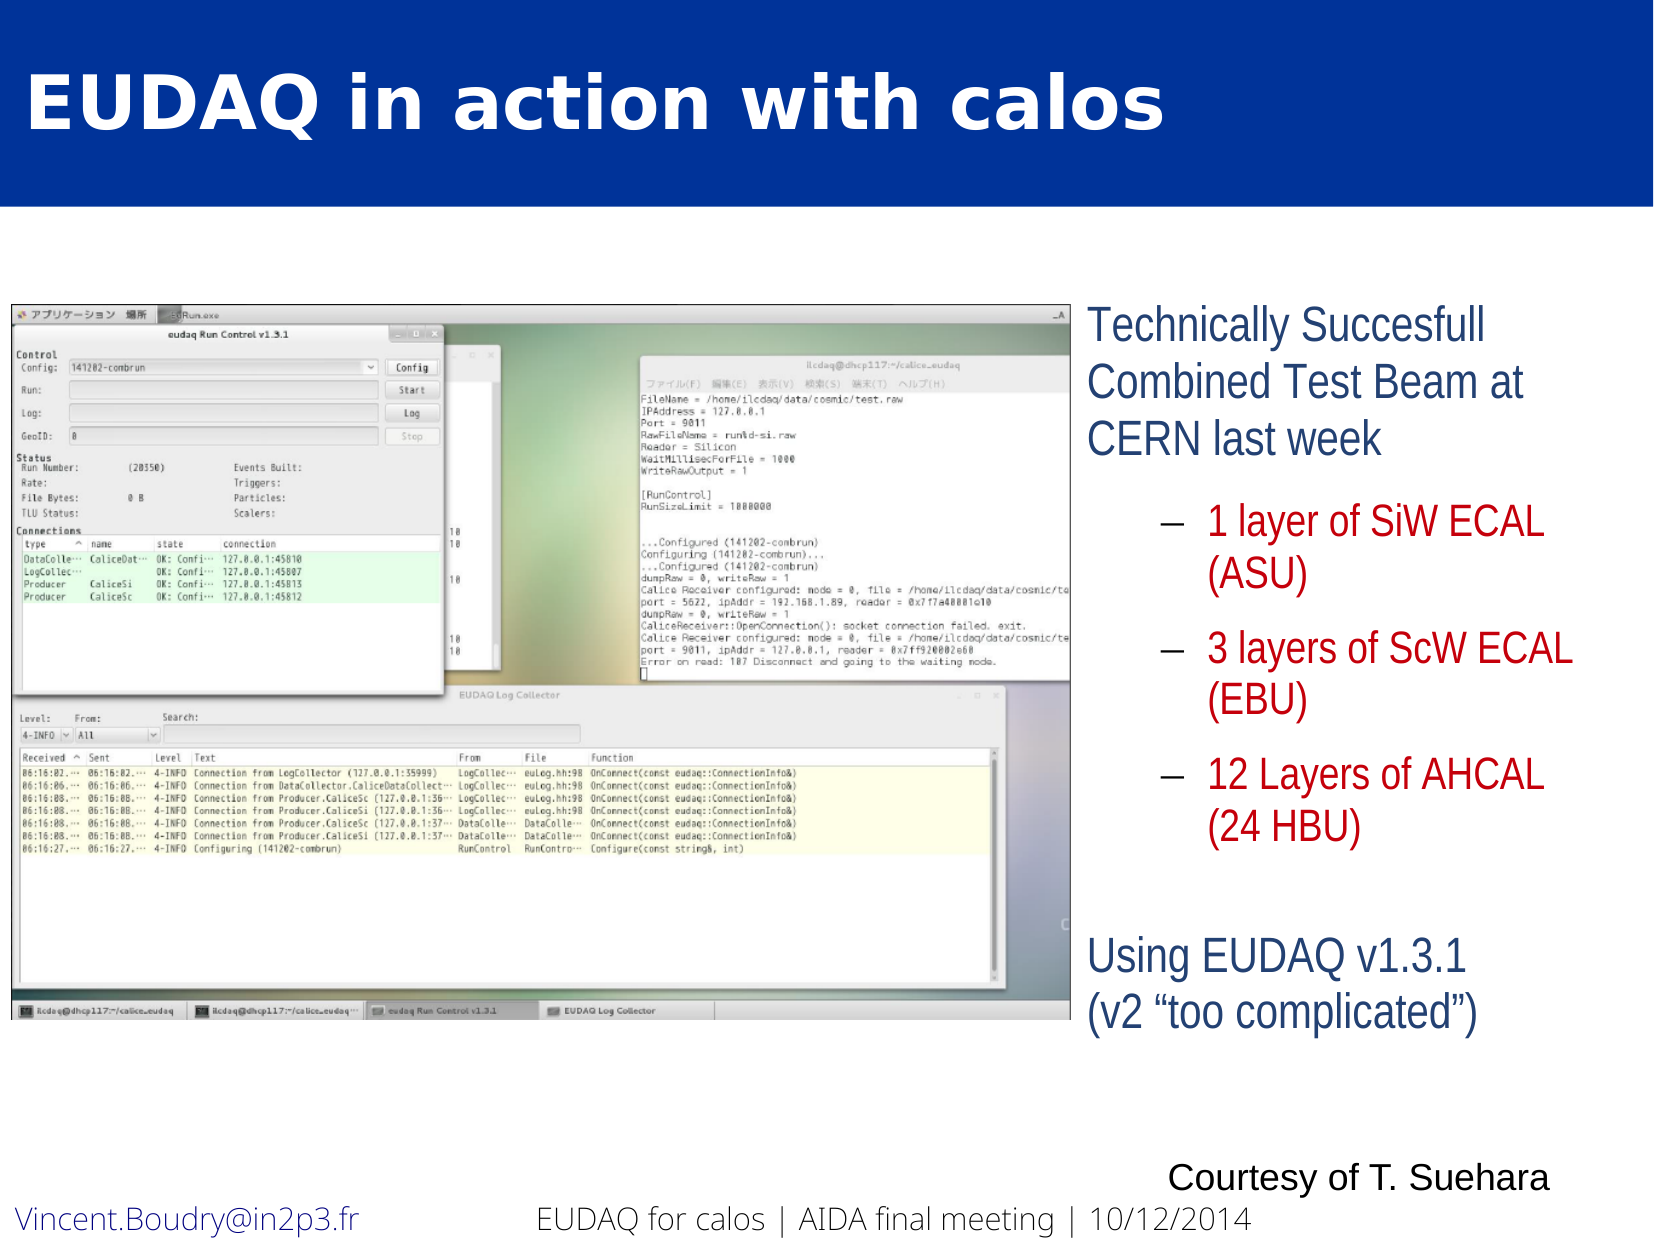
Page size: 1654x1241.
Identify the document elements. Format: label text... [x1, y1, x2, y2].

picture [11, 304, 1071, 1020]
title EUDAQ in action with calos [24, 17, 1635, 191]
list Technically Succesfull Combined Test Beam at CERN last week 1 layer of SiW ECAL (ASU) 3 layers of ScW ECAL (EBU) 12 Layers of AHCAL (24 HBU) Using EUDAQ v1.3.1 (v2 “too complicated”) [1086, 295, 1644, 1047]
text_box Courtesy of T. Suehara [1152, 1149, 1566, 1206]
